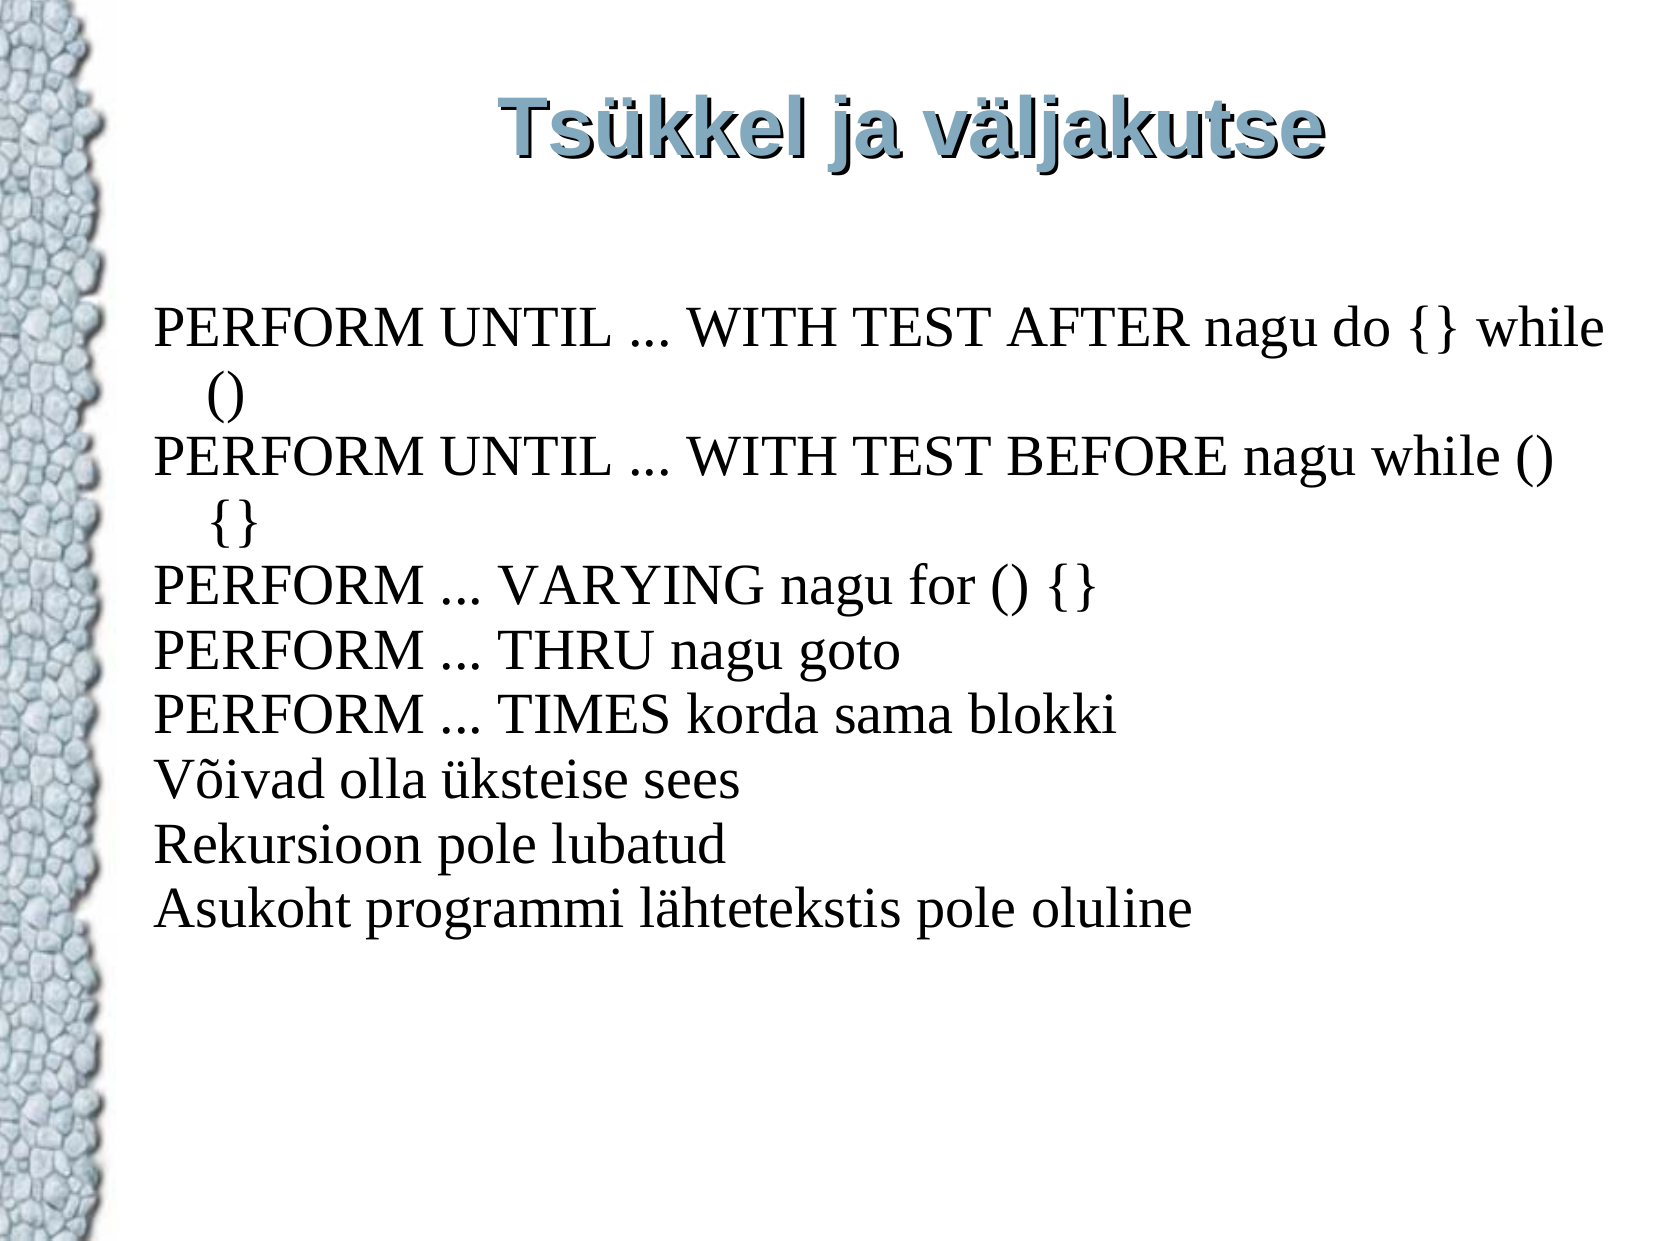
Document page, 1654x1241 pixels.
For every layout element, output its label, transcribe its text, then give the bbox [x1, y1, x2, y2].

list PERFORM UNTIL ... WITH TEST AFTER nagu do {} while () PERFORM UNTIL ... WITH TEST BEFORE nagu while () {} PERFORM ... VARYING nagu for () {} PERFORM ... THRU nagu goto PERFORM ... TIMES korda sama blokki Võivad olla üksteise sees Rekursioon pole lubatud Asukoht programmi lähtetekstis pole oluline [135, 294, 1625, 1099]
picture [0, 0, 131, 1241]
title Tsükkel ja väljakutse [205, 35, 1618, 223]
